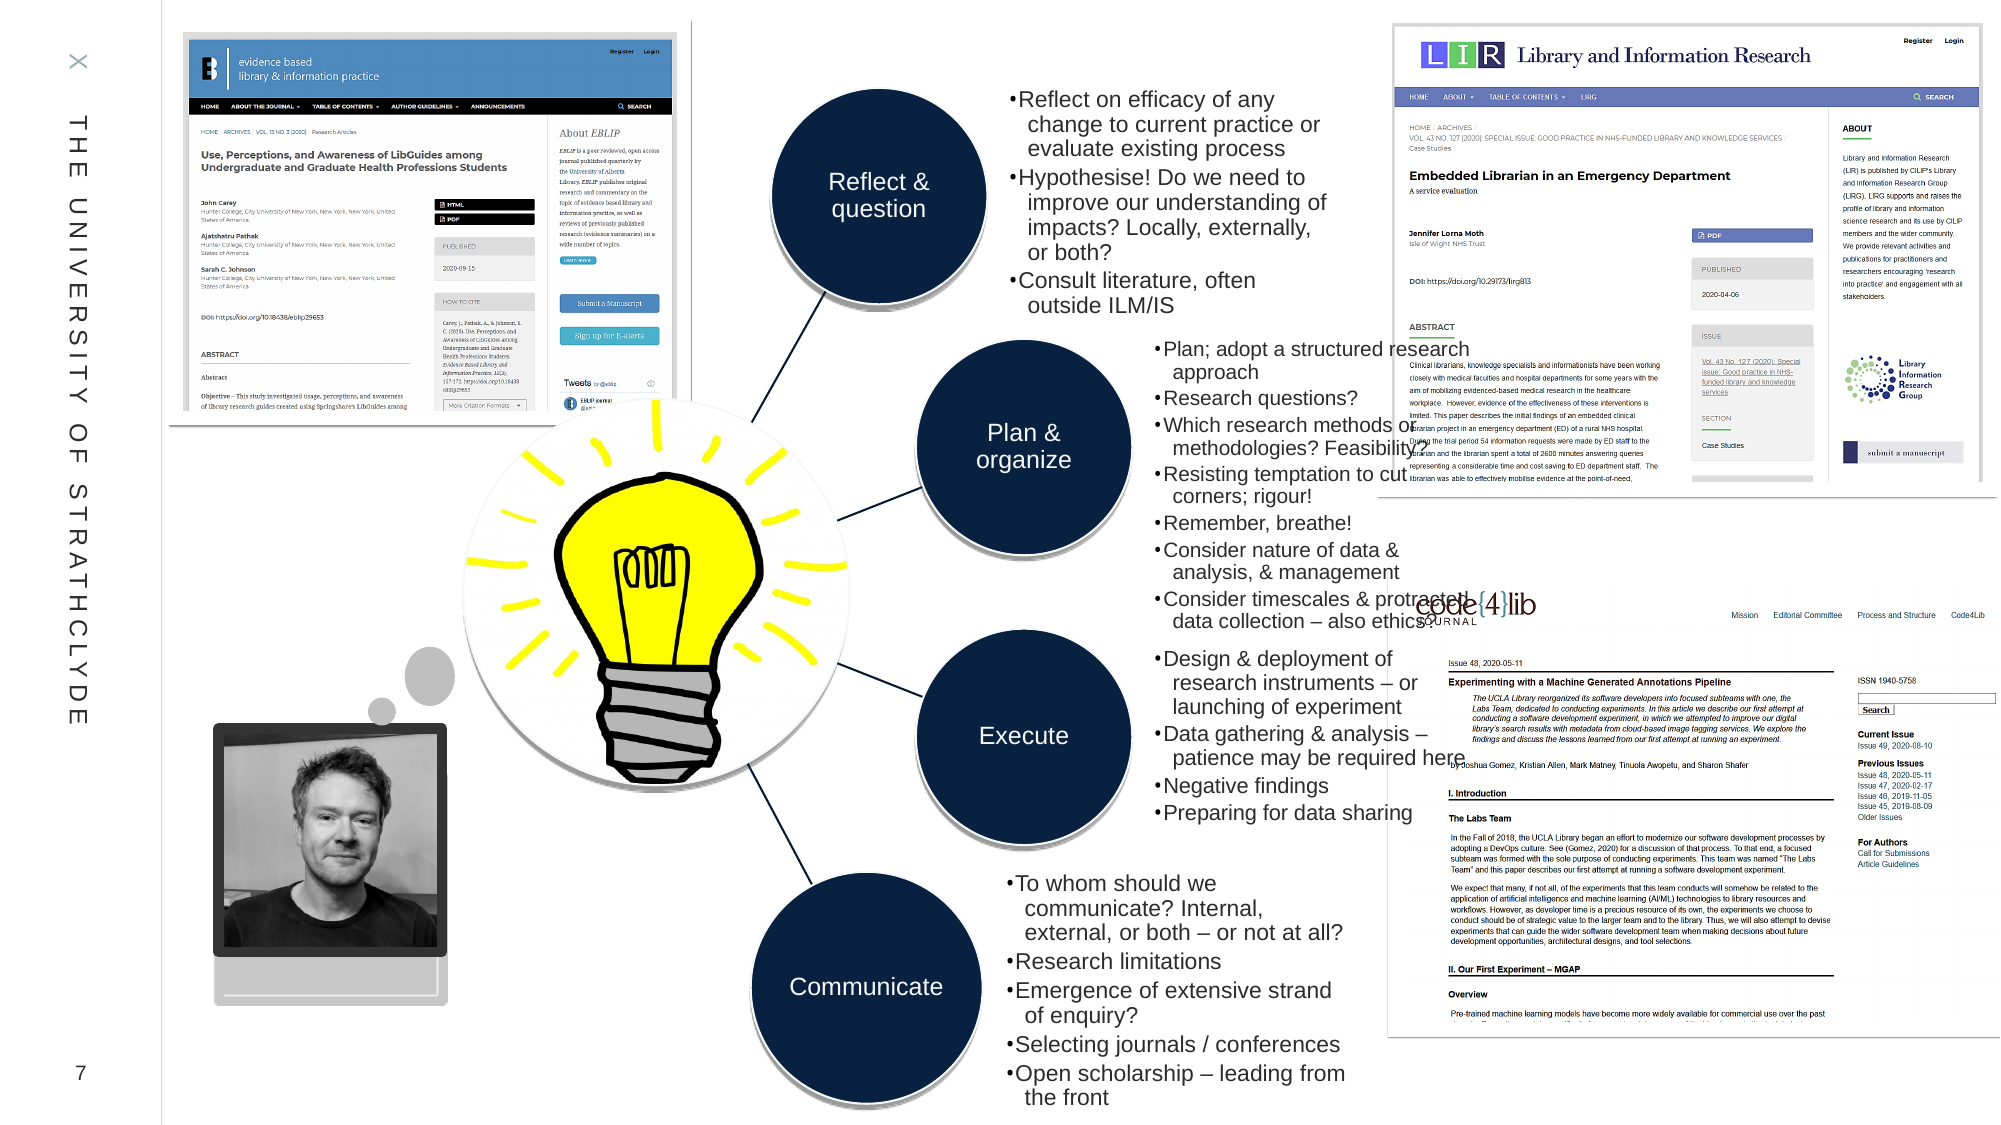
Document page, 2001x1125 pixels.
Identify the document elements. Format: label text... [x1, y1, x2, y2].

text_box [463, 398, 850, 786]
text_box Plan & organize [915, 338, 1133, 556]
text_box 7 [38, 1052, 123, 1091]
text_box Plan; adopt a structured research approach Research questions? Which research methods or methodologies? Feasibility? Resisting temptation to cut corners; rigour! Remember, breathe! Consider nature of data & analysis, & management Consider timescales & protracted data collection – also ethics? [1153, 338, 1479, 556]
picture [223, 733, 437, 947]
text_box [368, 697, 396, 726]
text_box Reflect & question [770, 87, 988, 305]
picture [1402, 583, 2000, 1023]
text_box Communicate [750, 871, 983, 1104]
text_box Execute [915, 628, 1133, 846]
picture [182, 32, 677, 411]
text_box Design & deployment of research instruments – or launching of experiment Data gathering & analysis – patience may be required here Negative findings Preparing for data sharing [1153, 628, 1479, 846]
text_box Reflect on efficacy of any change to current practice or evaluate existing process Hypothesise! Do we need to improve our understanding of impacts? Locally, externally, or both? Consult literature, often outside ILM/IS [1009, 87, 1334, 305]
picture [1391, 22, 1984, 483]
text_box To whom should we communicate? Internal, external, or both – or not at all? Research limitations Emergence of extensive strand of enquiry? Selecting journals / conferences Open scholarship – leading from the front [1005, 871, 1354, 1104]
text_box [404, 646, 455, 706]
